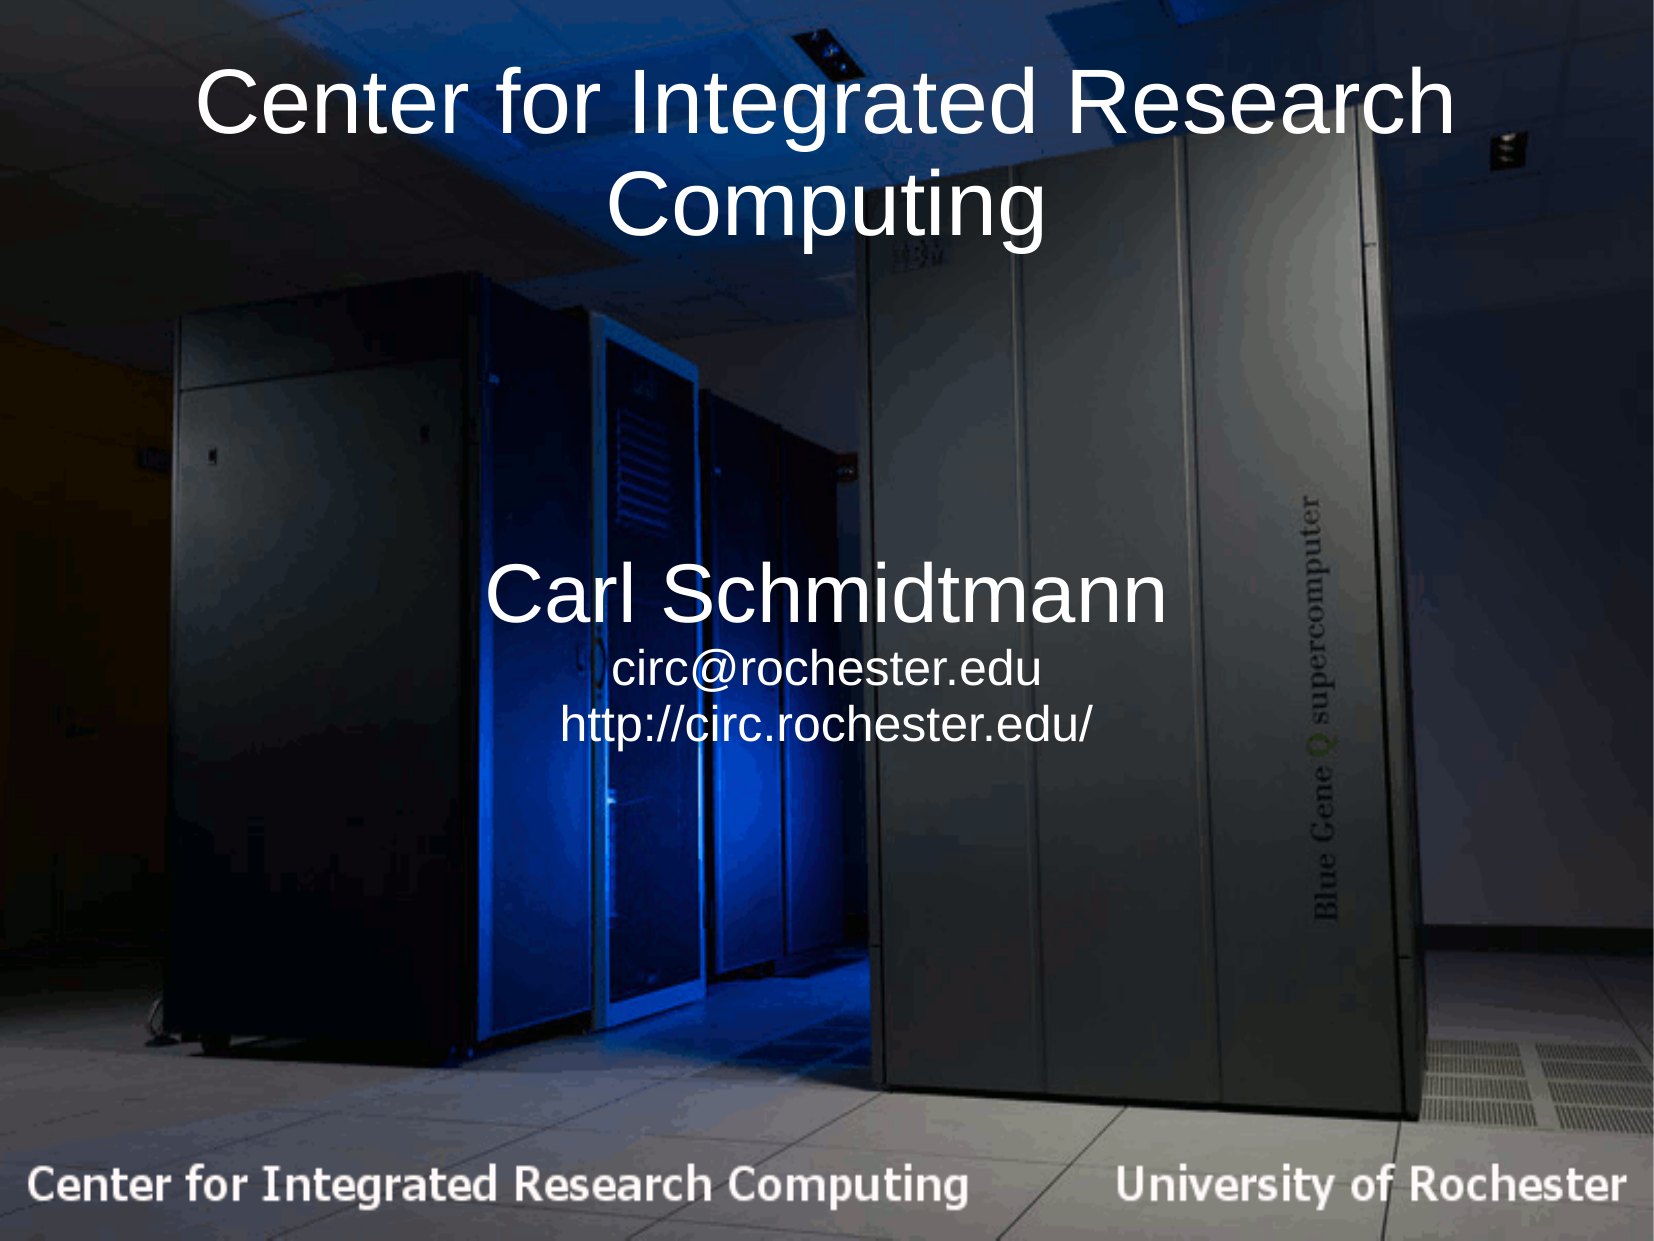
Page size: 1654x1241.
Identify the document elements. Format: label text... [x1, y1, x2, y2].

title Center for Integrated Research Computing [82, 49, 1571, 257]
picture [0, 0, 1654, 1241]
subtitle Carl Schmidtmann circ@rochester.edu http://circ.rochester.edu/ [82, 290, 1571, 1010]
